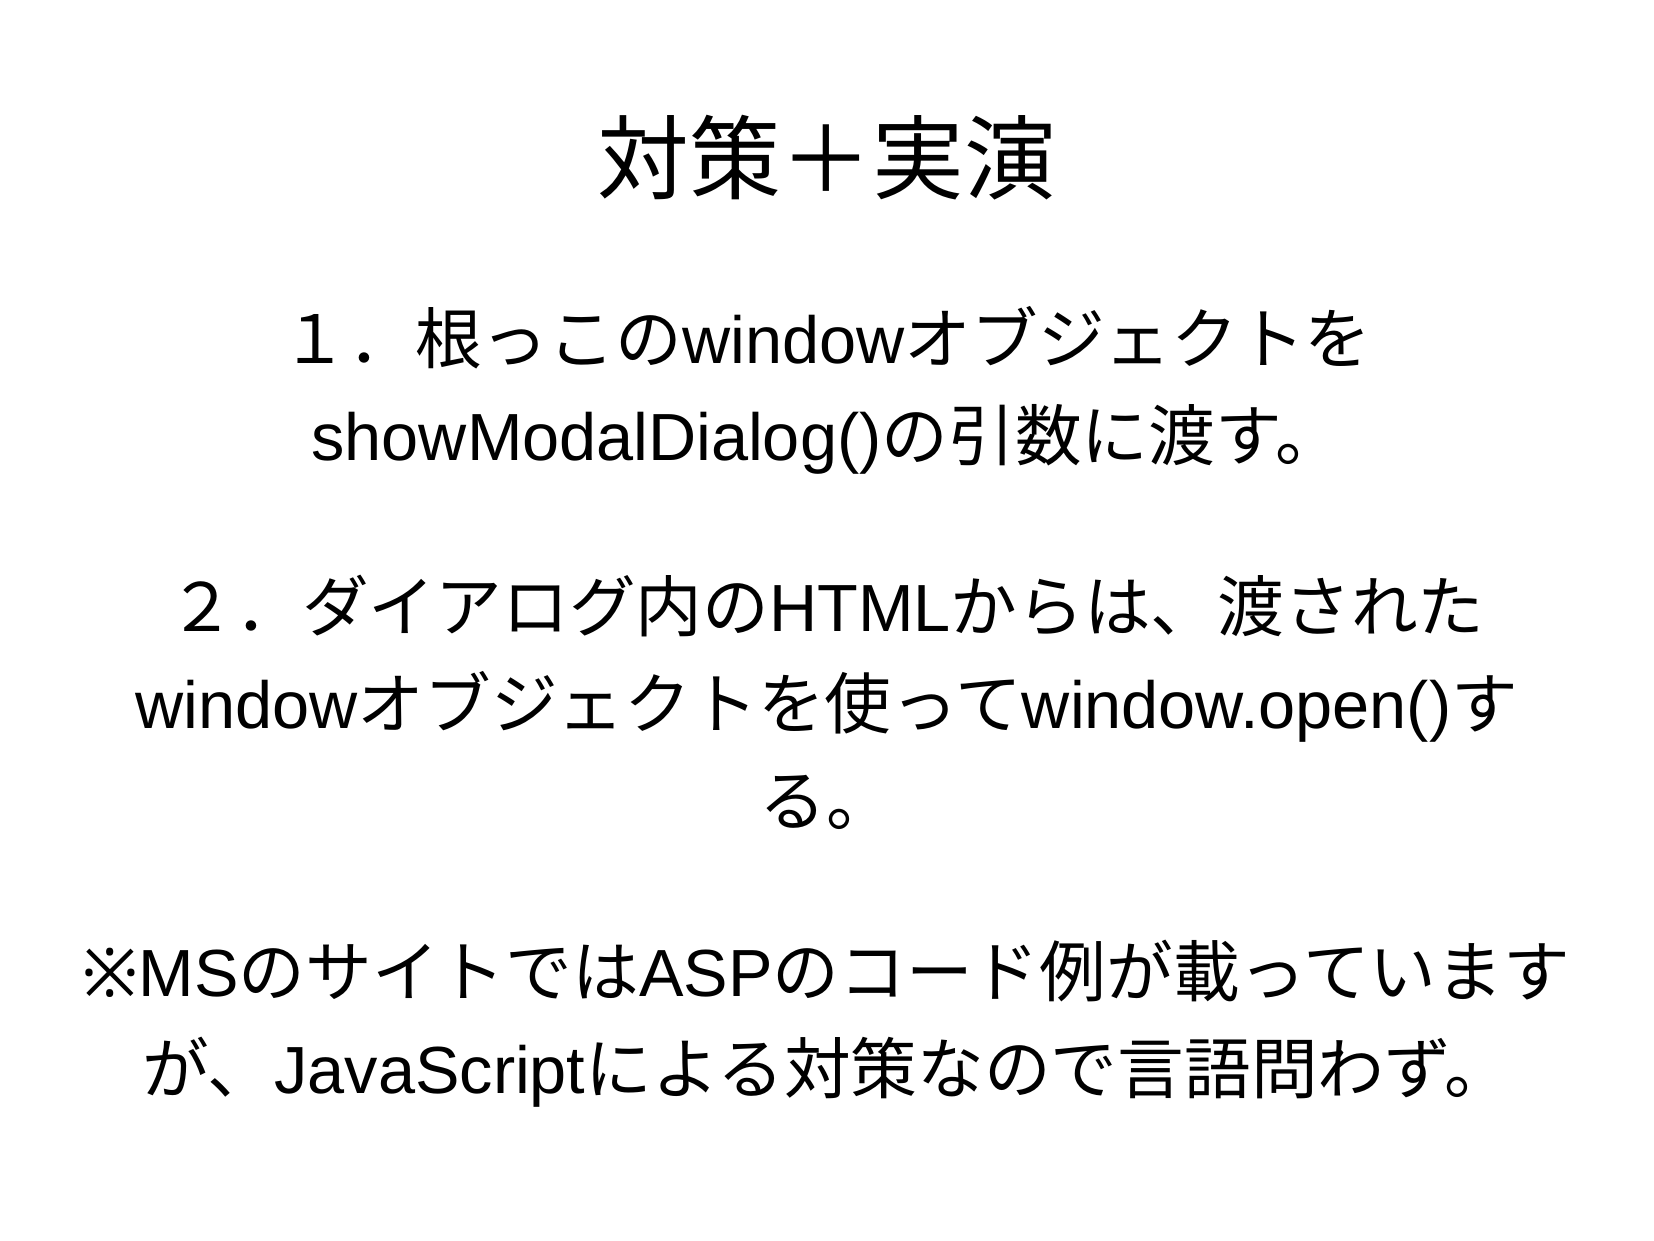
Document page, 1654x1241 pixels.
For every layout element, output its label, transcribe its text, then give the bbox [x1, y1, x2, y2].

subtitle １．根っこのwindowオブジェクトをshowModalDialog()の引数に渡す。 ２．ダイアログ内のHTMLからは、渡されたwindowオブジェクトを使ってwindow.open()する。 ※MSのサイトではASPのコード例が載っていますが、JavaScriptによる対策なので言語問わず。 [82, 297, 1571, 1102]
title 対策＋実演 [82, 56, 1571, 250]
